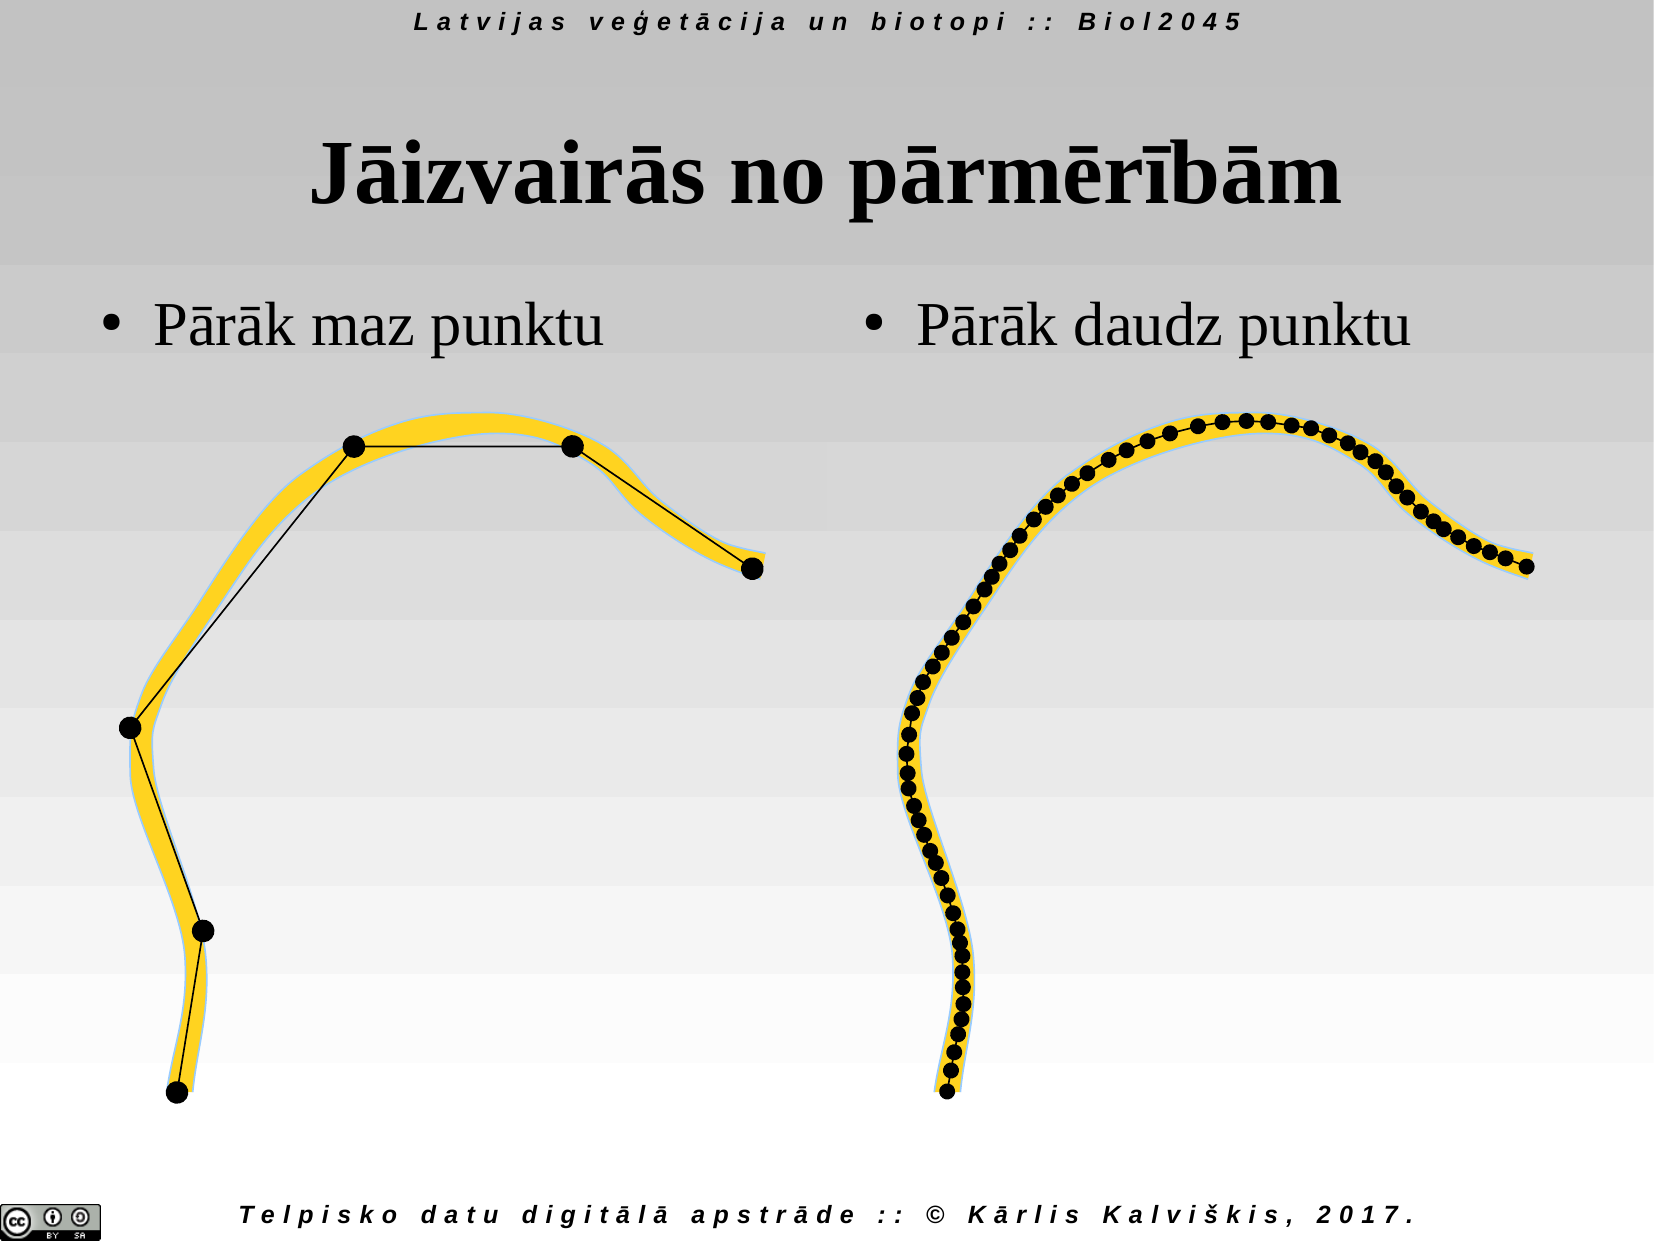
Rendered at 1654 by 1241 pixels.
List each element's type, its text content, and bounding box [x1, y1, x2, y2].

text_box [118, 412, 766, 1104]
list Pārāk daudz punktu [845, 289, 1572, 1113]
picture [0, 0, 1654, 1241]
text_box [897, 412, 1535, 1100]
title Jāizvairās no pārmērībām [29, 49, 1625, 296]
list Pārāk maz punktu [82, 289, 809, 1113]
